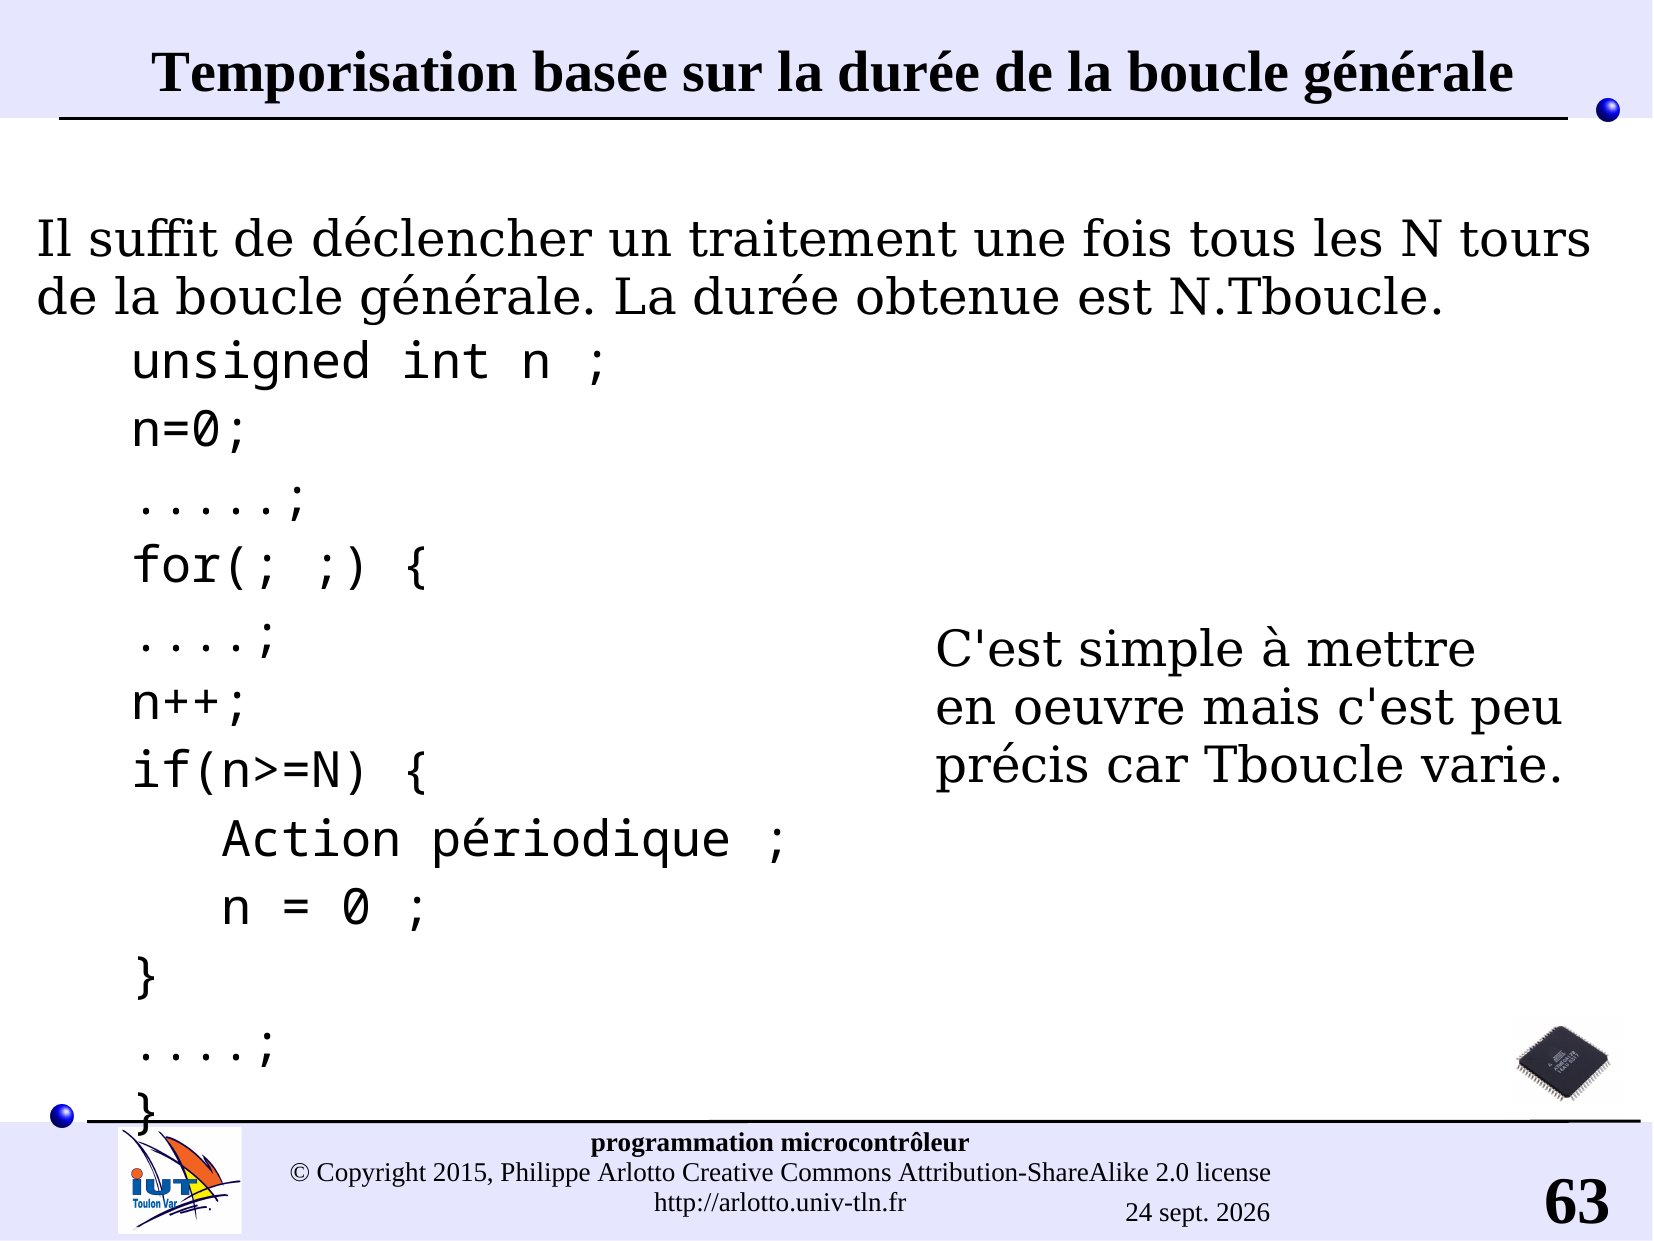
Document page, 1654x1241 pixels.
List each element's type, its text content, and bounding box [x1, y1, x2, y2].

text_box Il suffit de déclencher un traitement une fois tous les N tours de la boucle générale. La durée obtenue est N.Tboucle. [36, 214, 1595, 507]
text_box C'est simple à mettre en oeuvre mais c'est peu précis car Tboucle varie. [935, 619, 1565, 796]
picture [1505, 1003, 1625, 1119]
title Temporisation basée sur la durée de la boucle générale [88, 25, 1578, 117]
text_box unsigned int n ; n=0; .....; for(; ;) { ....; n++; if(n>=N) { Action périodique ; n = 0 ; } ....; } [131, 382, 792, 1144]
